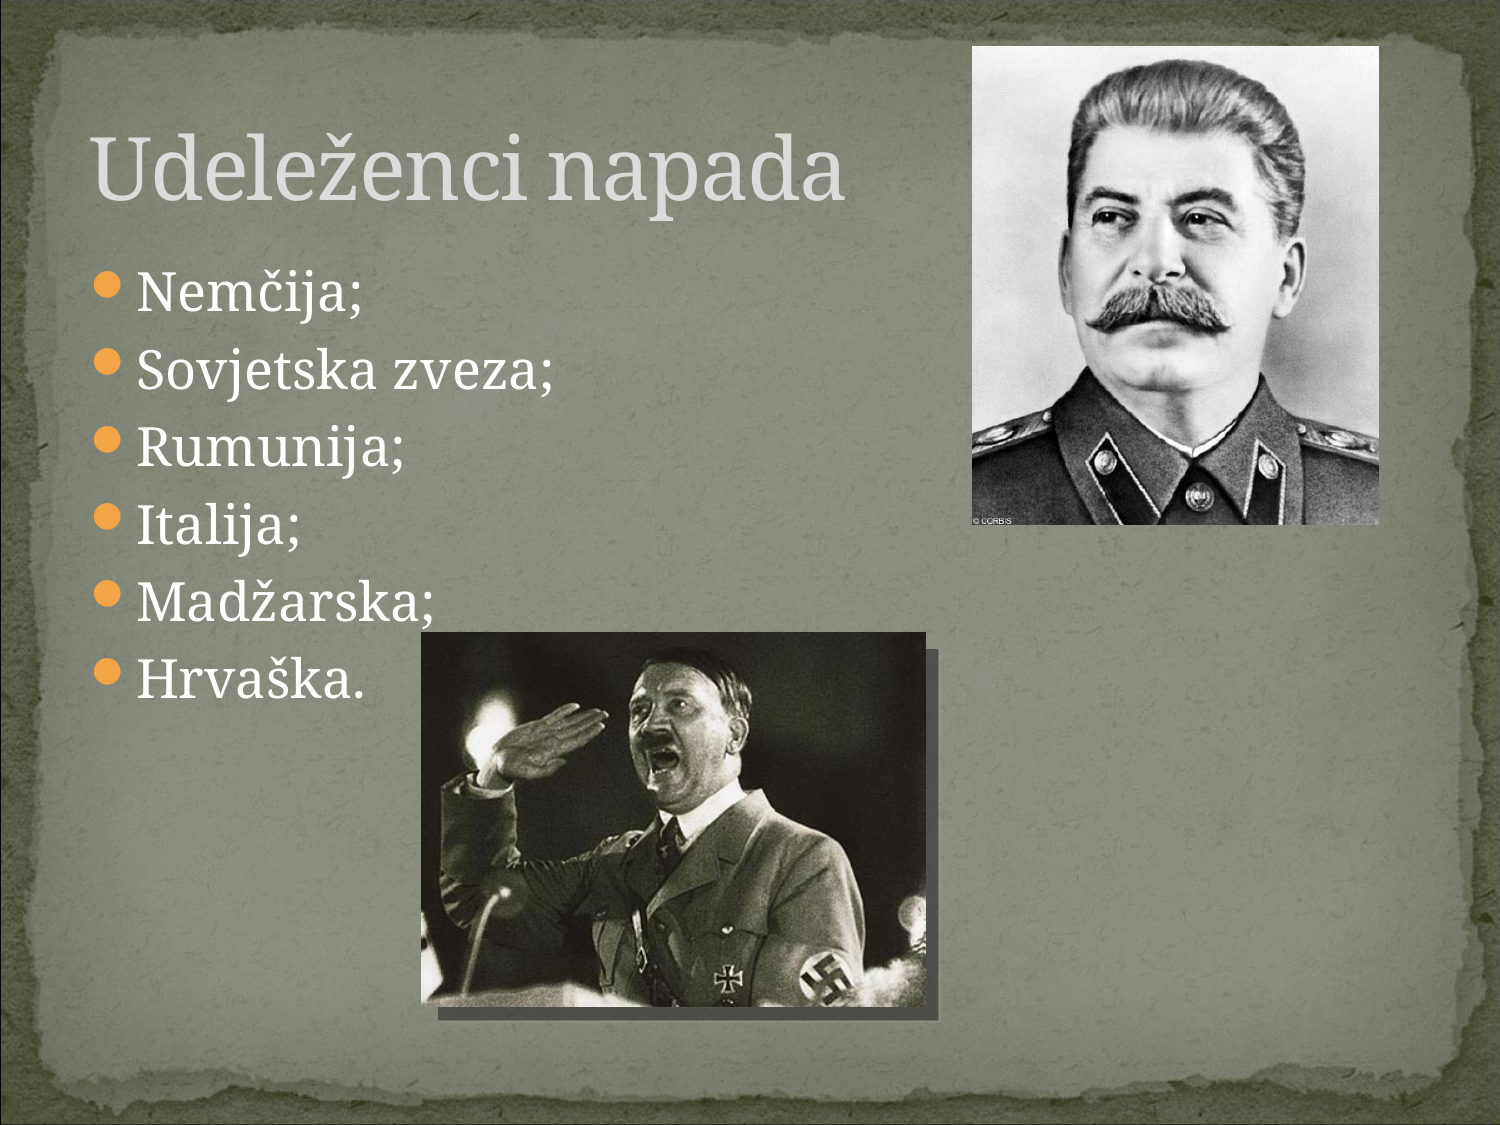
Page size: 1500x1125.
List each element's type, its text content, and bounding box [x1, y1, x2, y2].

list Nemčija; Sovjetska zveza; Rumunija; Italija; Madžarska; Hrvaška. [75, 249, 1425, 1000]
picture [0, 0, 1500, 1125]
title Udeleženci napada [75, 24, 1425, 225]
